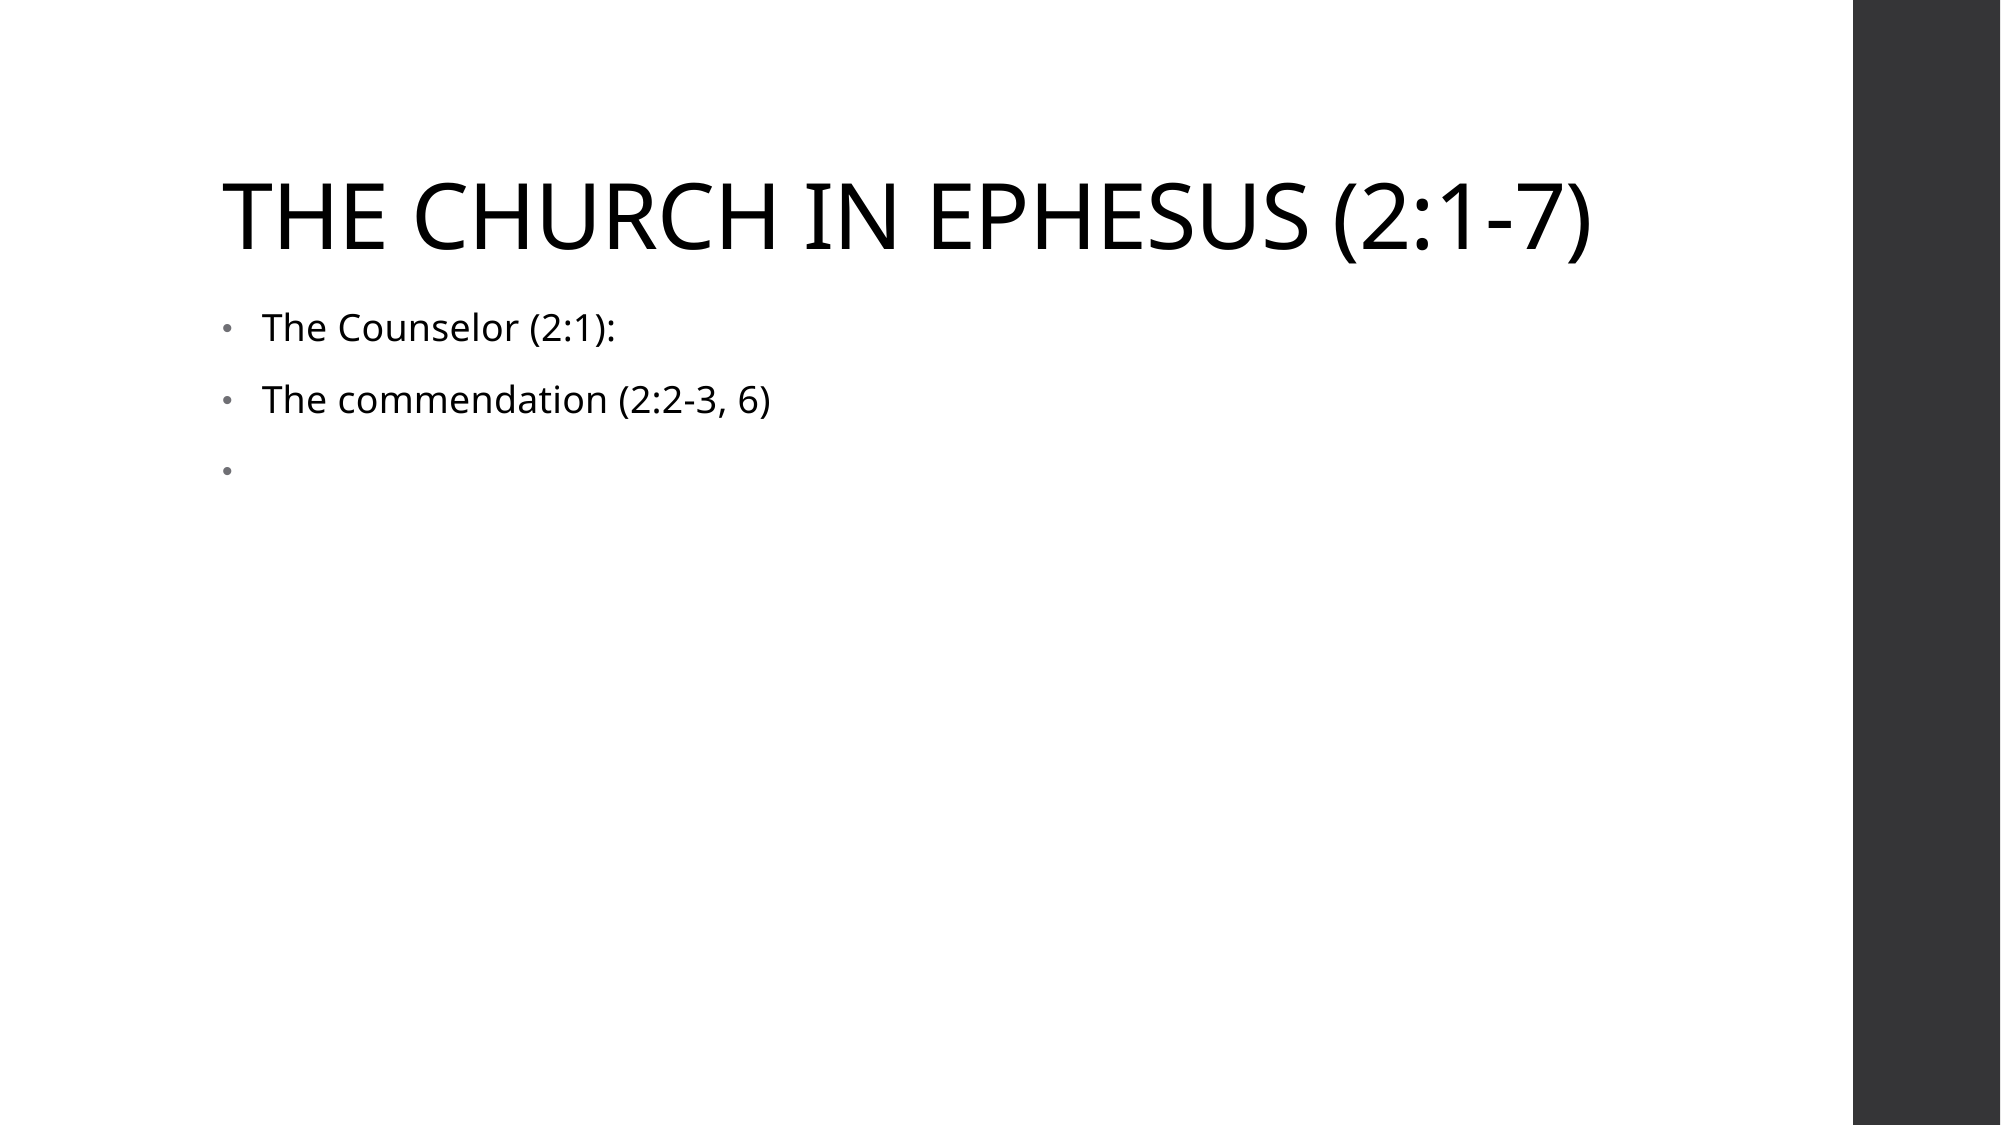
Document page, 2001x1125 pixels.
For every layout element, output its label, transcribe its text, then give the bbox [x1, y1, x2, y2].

list The Counselor (2:1): The commendation (2:2-3, 6) [206, 299, 1617, 1014]
title THE CHURCH IN EPHESUS (2:1-7) [206, 60, 1797, 278]
